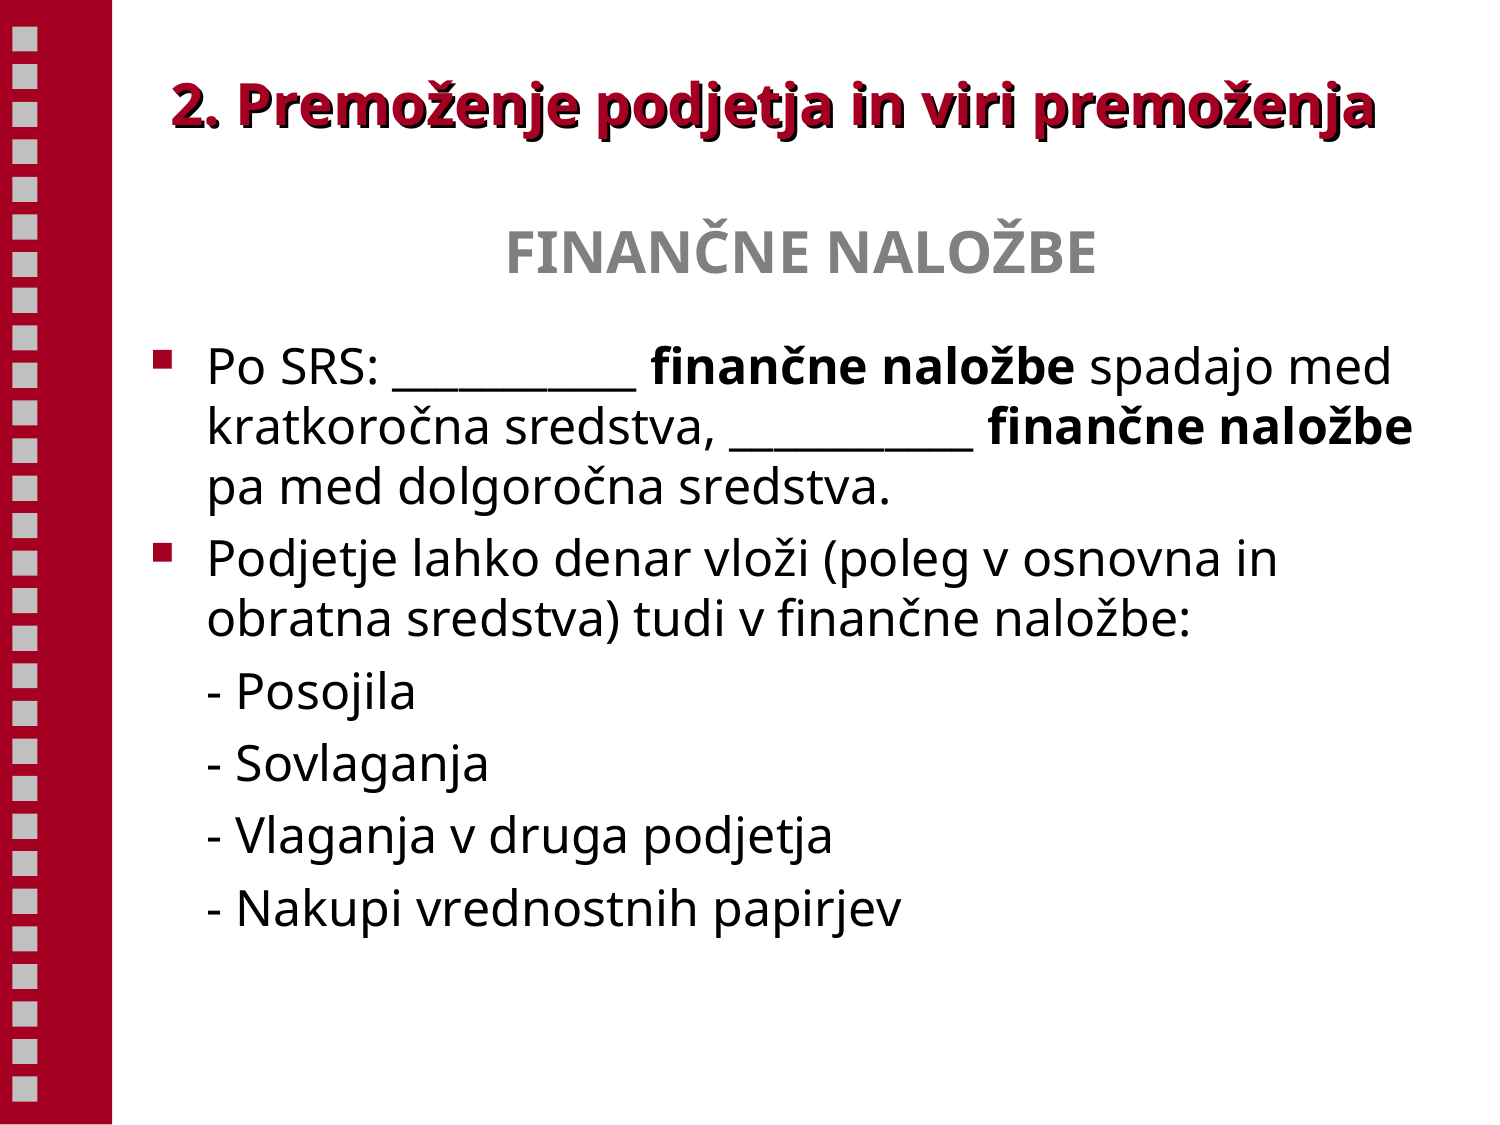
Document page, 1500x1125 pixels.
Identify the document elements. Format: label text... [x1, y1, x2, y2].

title 2. Premoženje podjetja in viri premoženja [136, 30, 1412, 173]
list FINANČNE NALOŽBE Po SRS: ___________ finančne naložbe spadajo med kratkoročna sredstva, ___________ finančne naložbe pa med dolgoročna sredstva. Podjetje lahko denar vloži (poleg v osnovna in obratna sredstva) tudi v finančne naložbe: - Posojila - Sovlaganja - Vlaganja v druga podjetja - Nakupi vrednostnih papirjev [135, 207, 1467, 1059]
